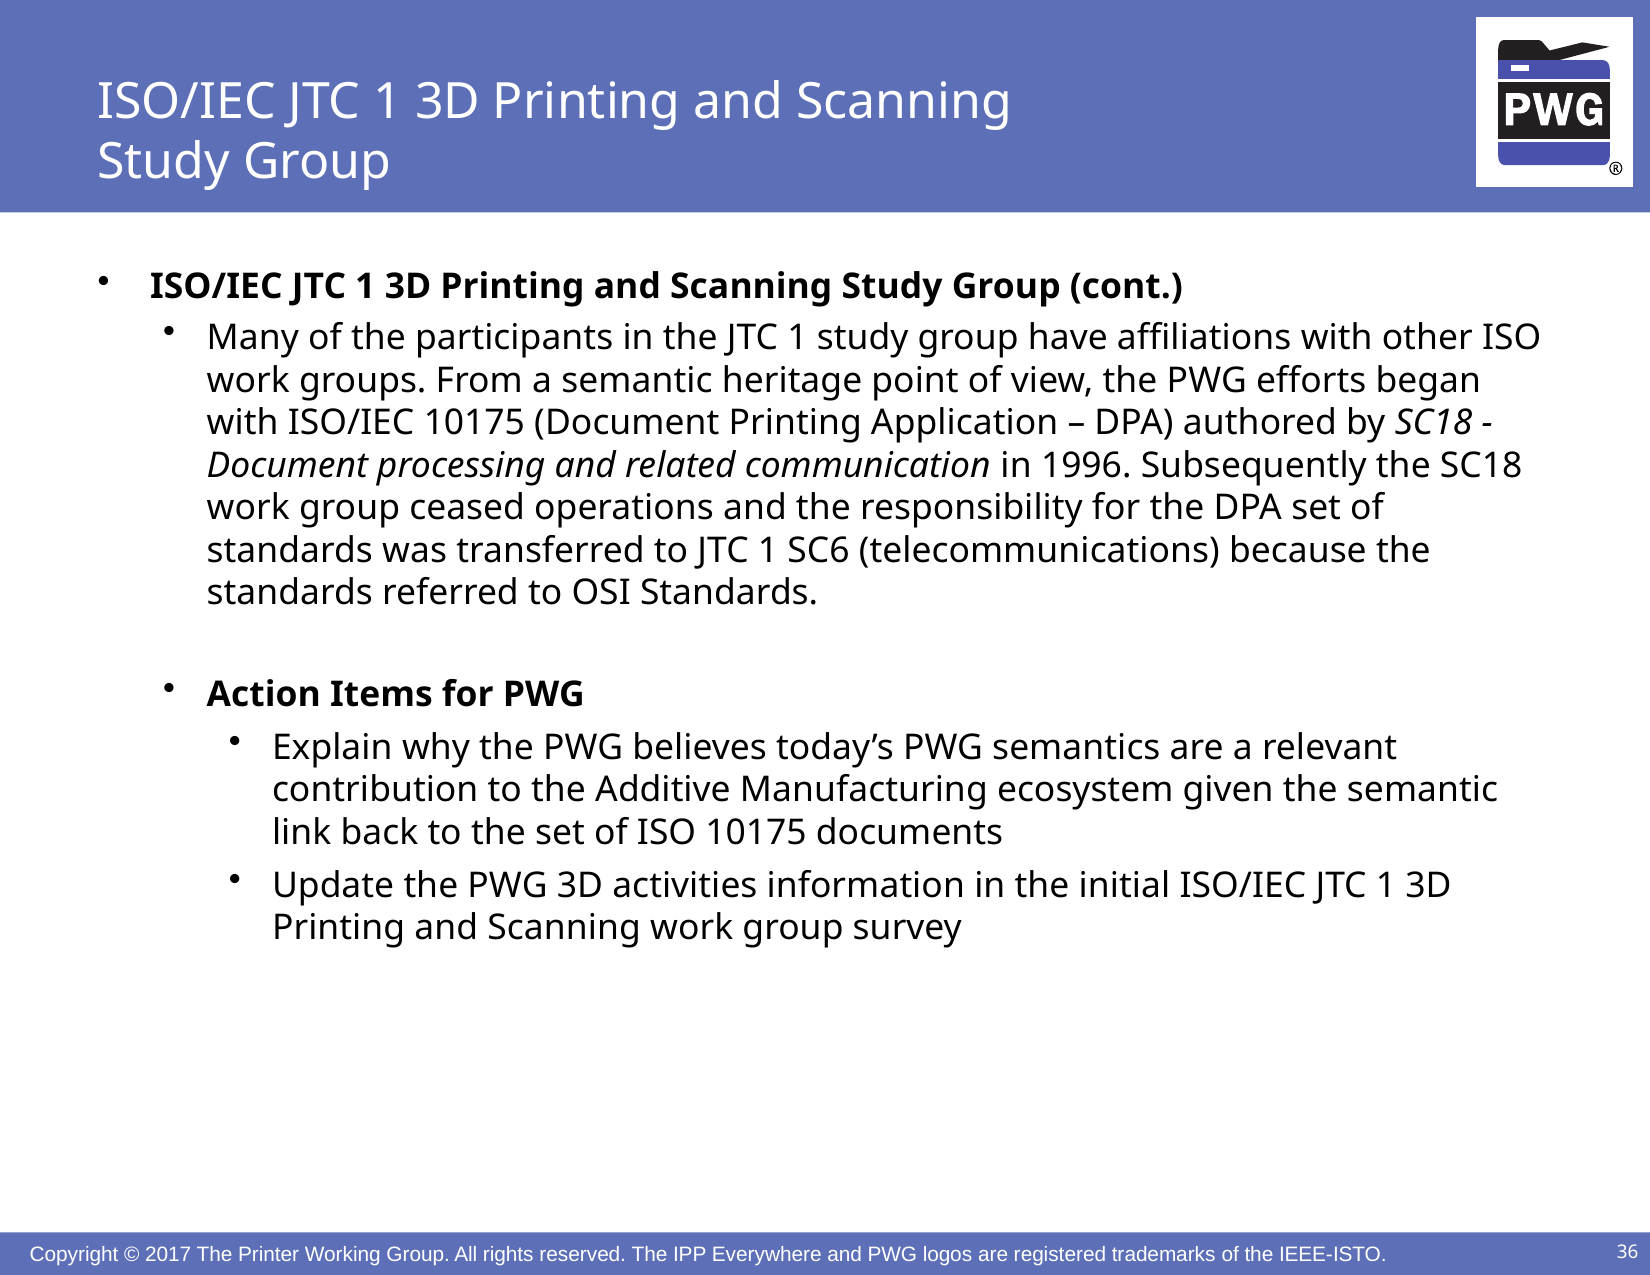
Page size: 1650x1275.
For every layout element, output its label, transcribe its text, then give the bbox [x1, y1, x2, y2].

list ISO/IEC JTC 1 3D Printing and Scanning Study Group (cont.) Many of the participants in the JTC 1 study group have affiliations with other ISO work groups. From a semantic heritage point of view, the PWG efforts began with ISO/IEC 10175 (Document Printing Application – DPA) authored by SC18 - Document processing and related communication in 1996. Subsequently the SC18 work group ceased operations and the responsibility for the DPA set of standards was transferred to JTC 1 SC6 (telecommunications) because the standards referred to OSI Standards. Action Items for PWG Explain why the PWG believes today’s PWG semantics are a relevant contribution to the Additive Manufacturing ecosystem given the semantic link back to the set of ISO 10175 documents Update the PWG 3D activities information in the initial ISO/IEC JTC 1 3D Printing and Scanning work group survey [82, 254, 1568, 1233]
title ISO/IEC JTC 1 3D Printing and Scanning Study Group [82, 8, 1449, 198]
